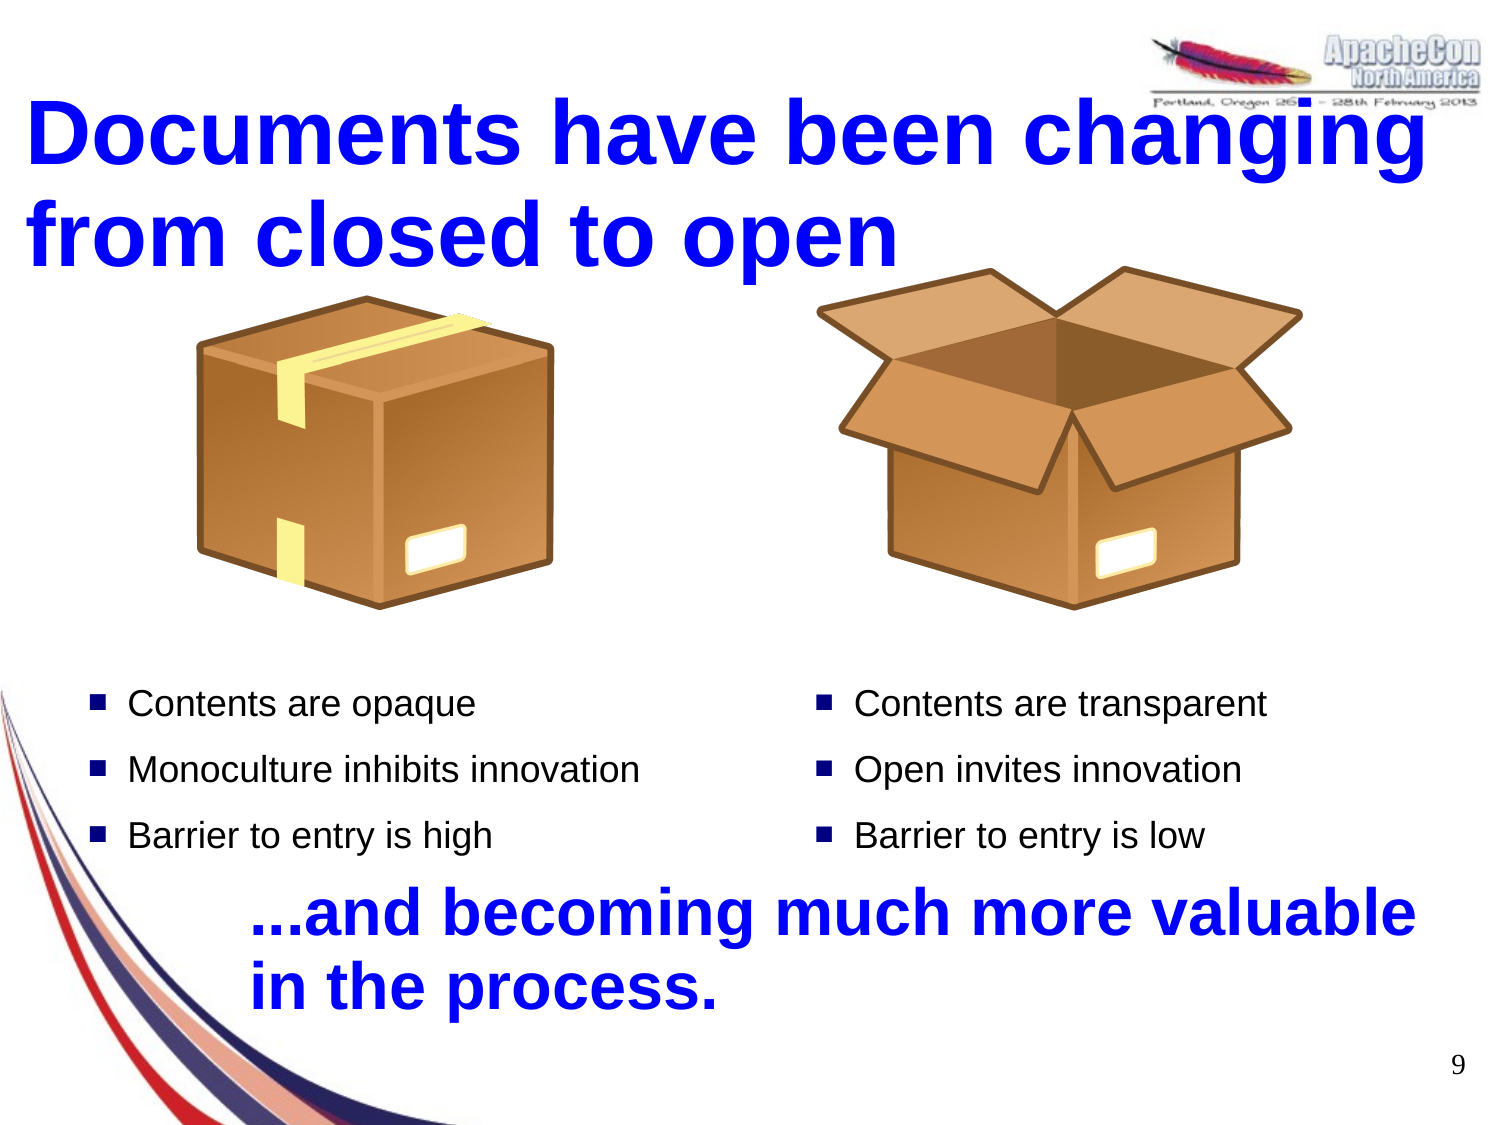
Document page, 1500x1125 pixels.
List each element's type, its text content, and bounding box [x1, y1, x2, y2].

text_box Contents are opaque Monoculture inhibits innovation Barrier to entry is high [75, 675, 656, 865]
text_box ...and becoming much more valuable in the process. [249, 874, 1453, 1025]
title Documents have been changing from closed to open [25, 81, 1500, 287]
text_box Contents are transparent Open invites innovation Barrier to entry is low [801, 675, 1283, 865]
picture [0, 0, 1500, 1125]
